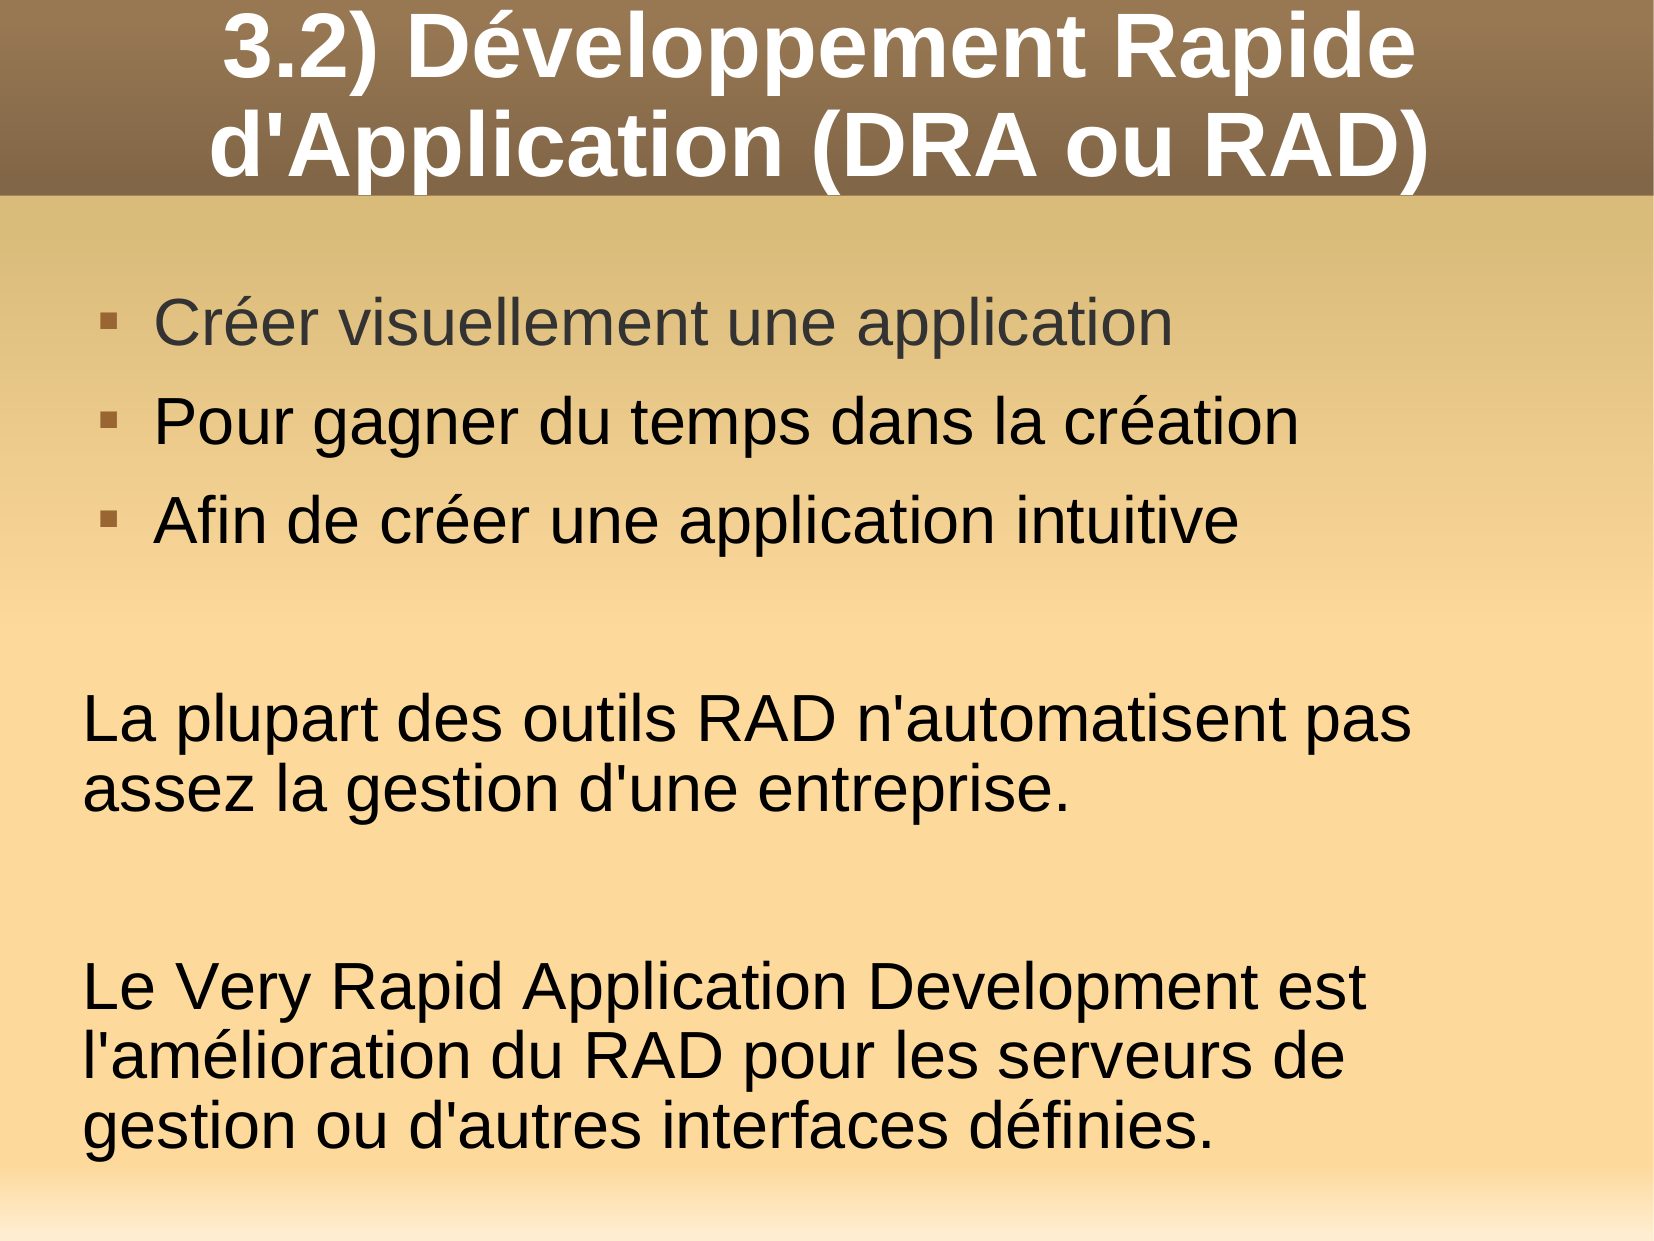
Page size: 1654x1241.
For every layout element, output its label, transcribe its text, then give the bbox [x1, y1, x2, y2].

picture [0, 0, 1654, 1241]
title 3.2) Développement Rapide d'Application (DRA ou RAD)‏ [76, 0, 1565, 198]
list Créer visuellement une application Pour gagner du temps dans la création Afin de créer une application intuitive La plupart des outils RAD n'automatisent pas assez la gestion d'une entreprise. Le Very Rapid Application Development est l'amélioration du RAD pour les serveurs de gestion ou d'autres interfaces définies. [82, 290, 1571, 1168]
